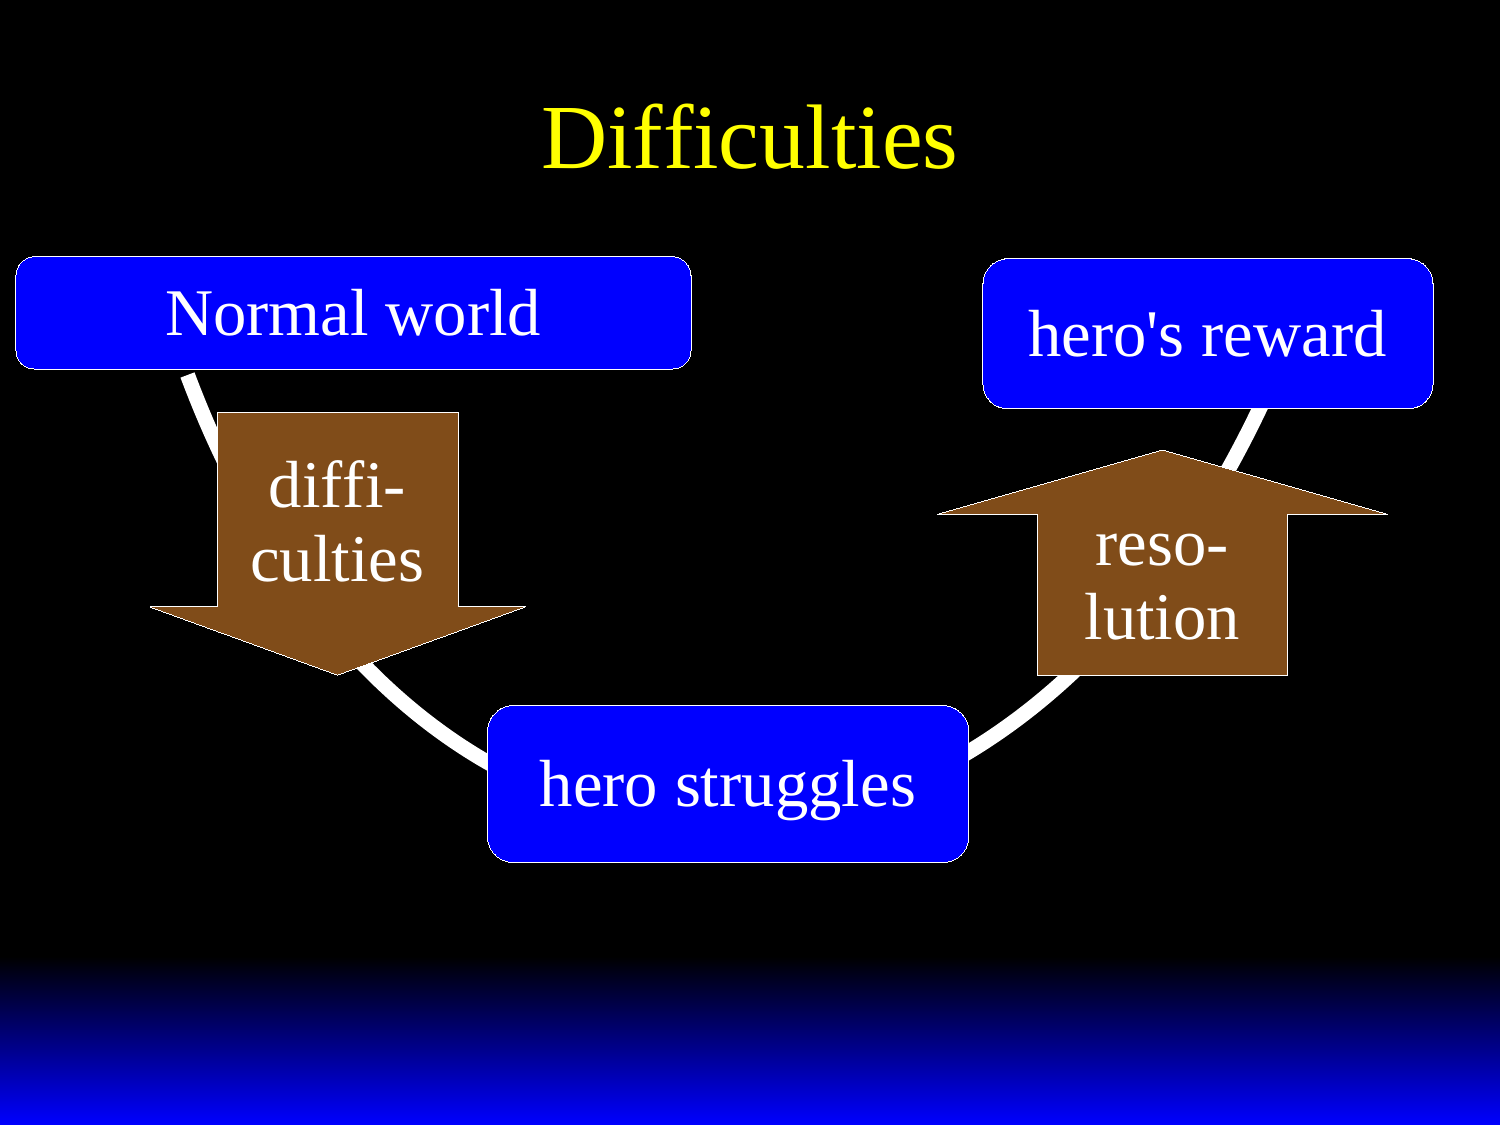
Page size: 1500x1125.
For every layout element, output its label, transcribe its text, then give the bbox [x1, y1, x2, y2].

text_box hero struggles [487, 705, 969, 863]
text_box diffi- culties [150, 412, 526, 676]
text_box Normal world [15, 256, 692, 370]
title Difficulties [112, 37, 1388, 238]
text_box hero's reward [982, 258, 1434, 409]
text_box reso- lution [937, 450, 1388, 676]
